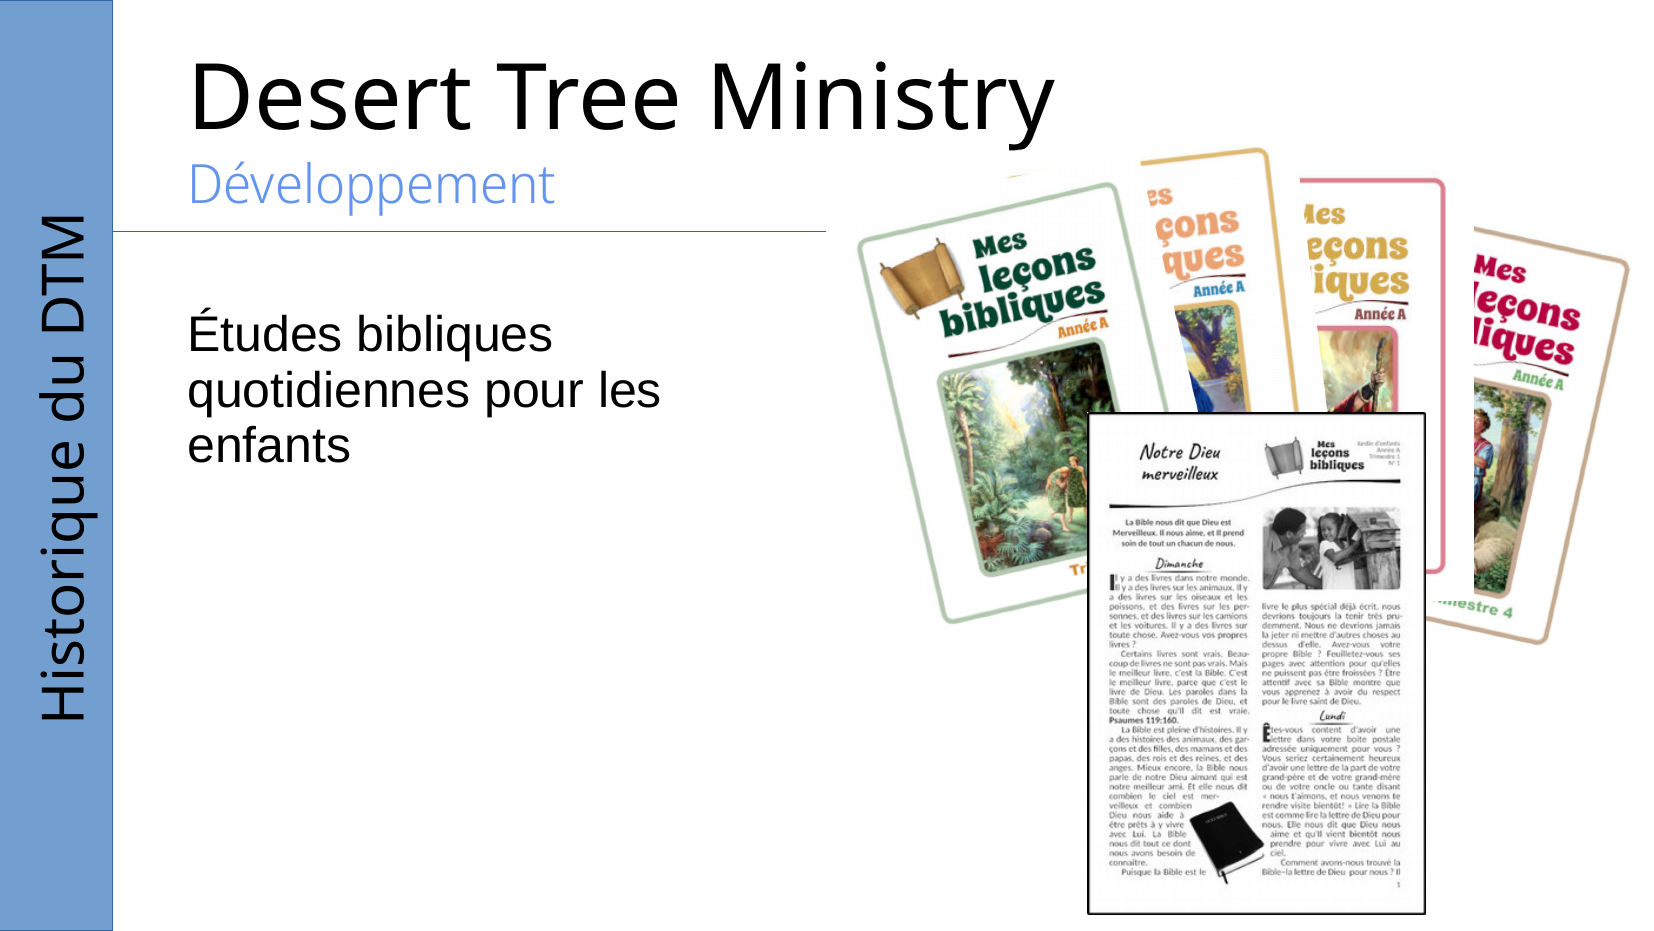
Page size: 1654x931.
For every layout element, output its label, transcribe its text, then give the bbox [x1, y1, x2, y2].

title Développement [187, 232, 827, 239]
text_box Historique du DTM [13, 37, 105, 901]
title Développement [187, 125, 1216, 231]
title Desert Tree Ministry [187, 33, 1571, 125]
picture [823, 117, 1654, 915]
text_box Études bibliques quotidiennes pour les enfants [187, 306, 713, 863]
text_box [0, 0, 113, 931]
title Développement [1294, 125, 1571, 220]
